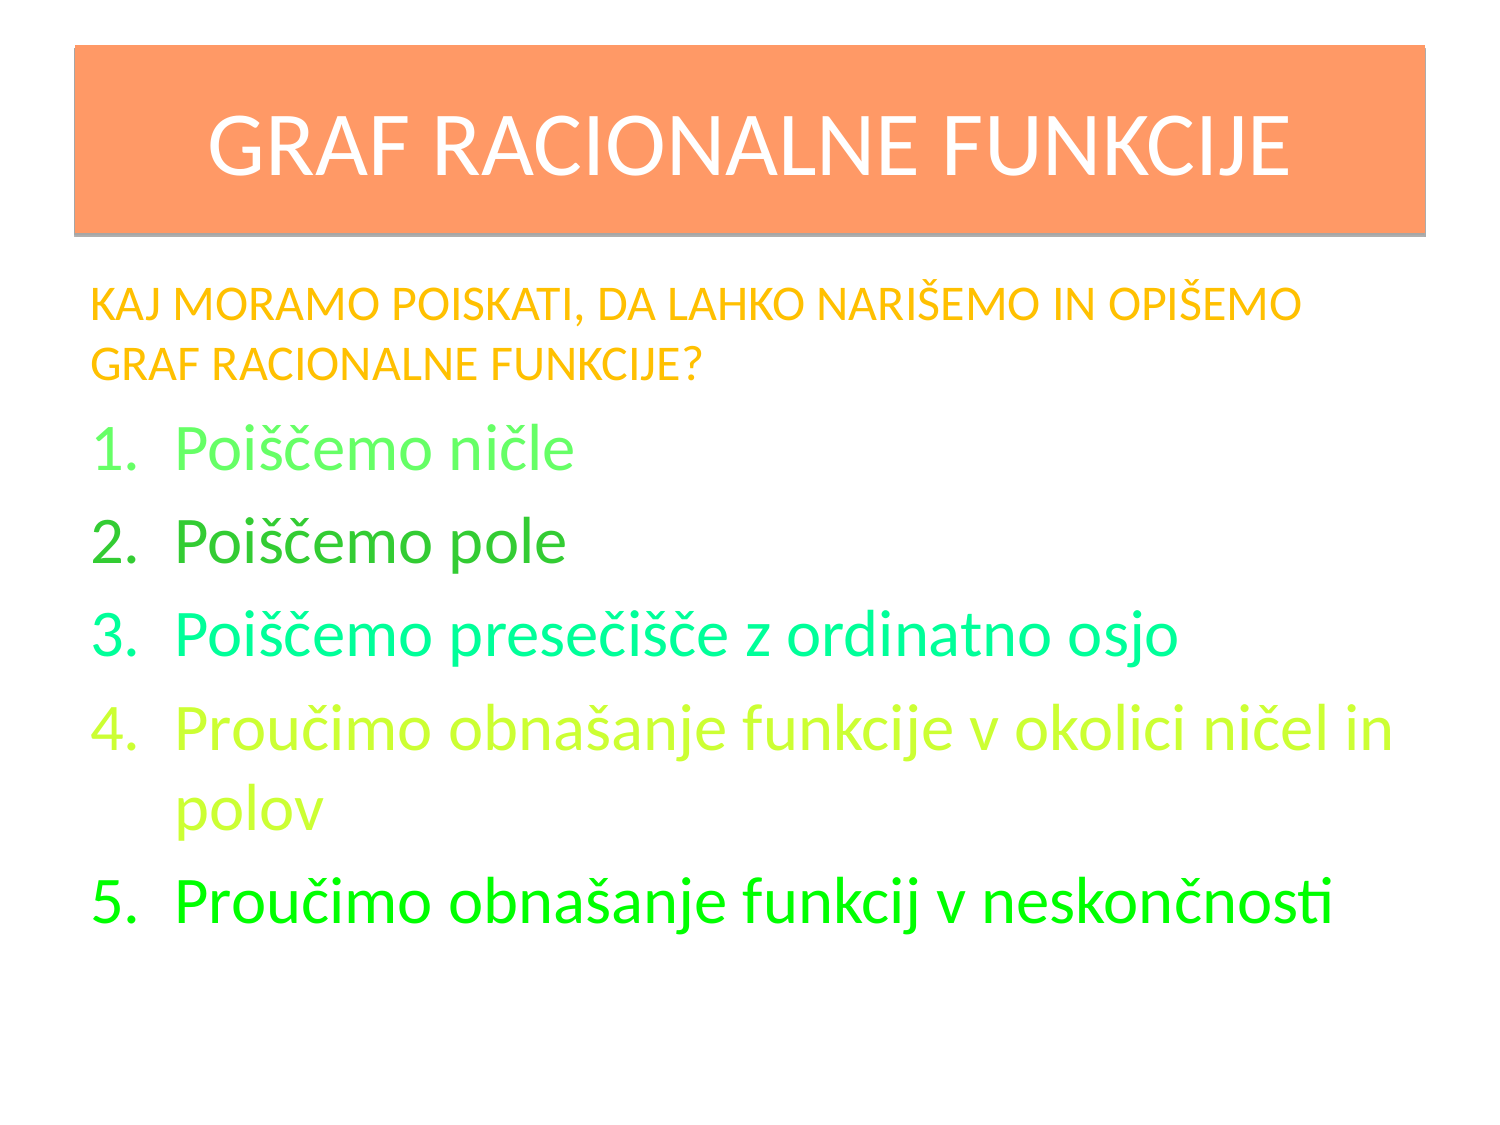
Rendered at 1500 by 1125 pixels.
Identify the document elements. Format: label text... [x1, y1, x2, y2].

list KAJ MORAMO POISKATI, DA LAHKO NARIŠEMO IN OPIŠEMO GRAF RACIONALNE FUNKCIJE? Poiščemo ničle Poiščemo pole Poiščemo presečišče z ordinatno osjo Proučimo obnašanje funkcije v okolici ničel in polov Proučimo obnašanje funkcij v neskončnosti [75, 262, 1425, 1005]
title GRAF RACIONALNE FUNKCIJE [75, 45, 1425, 233]
